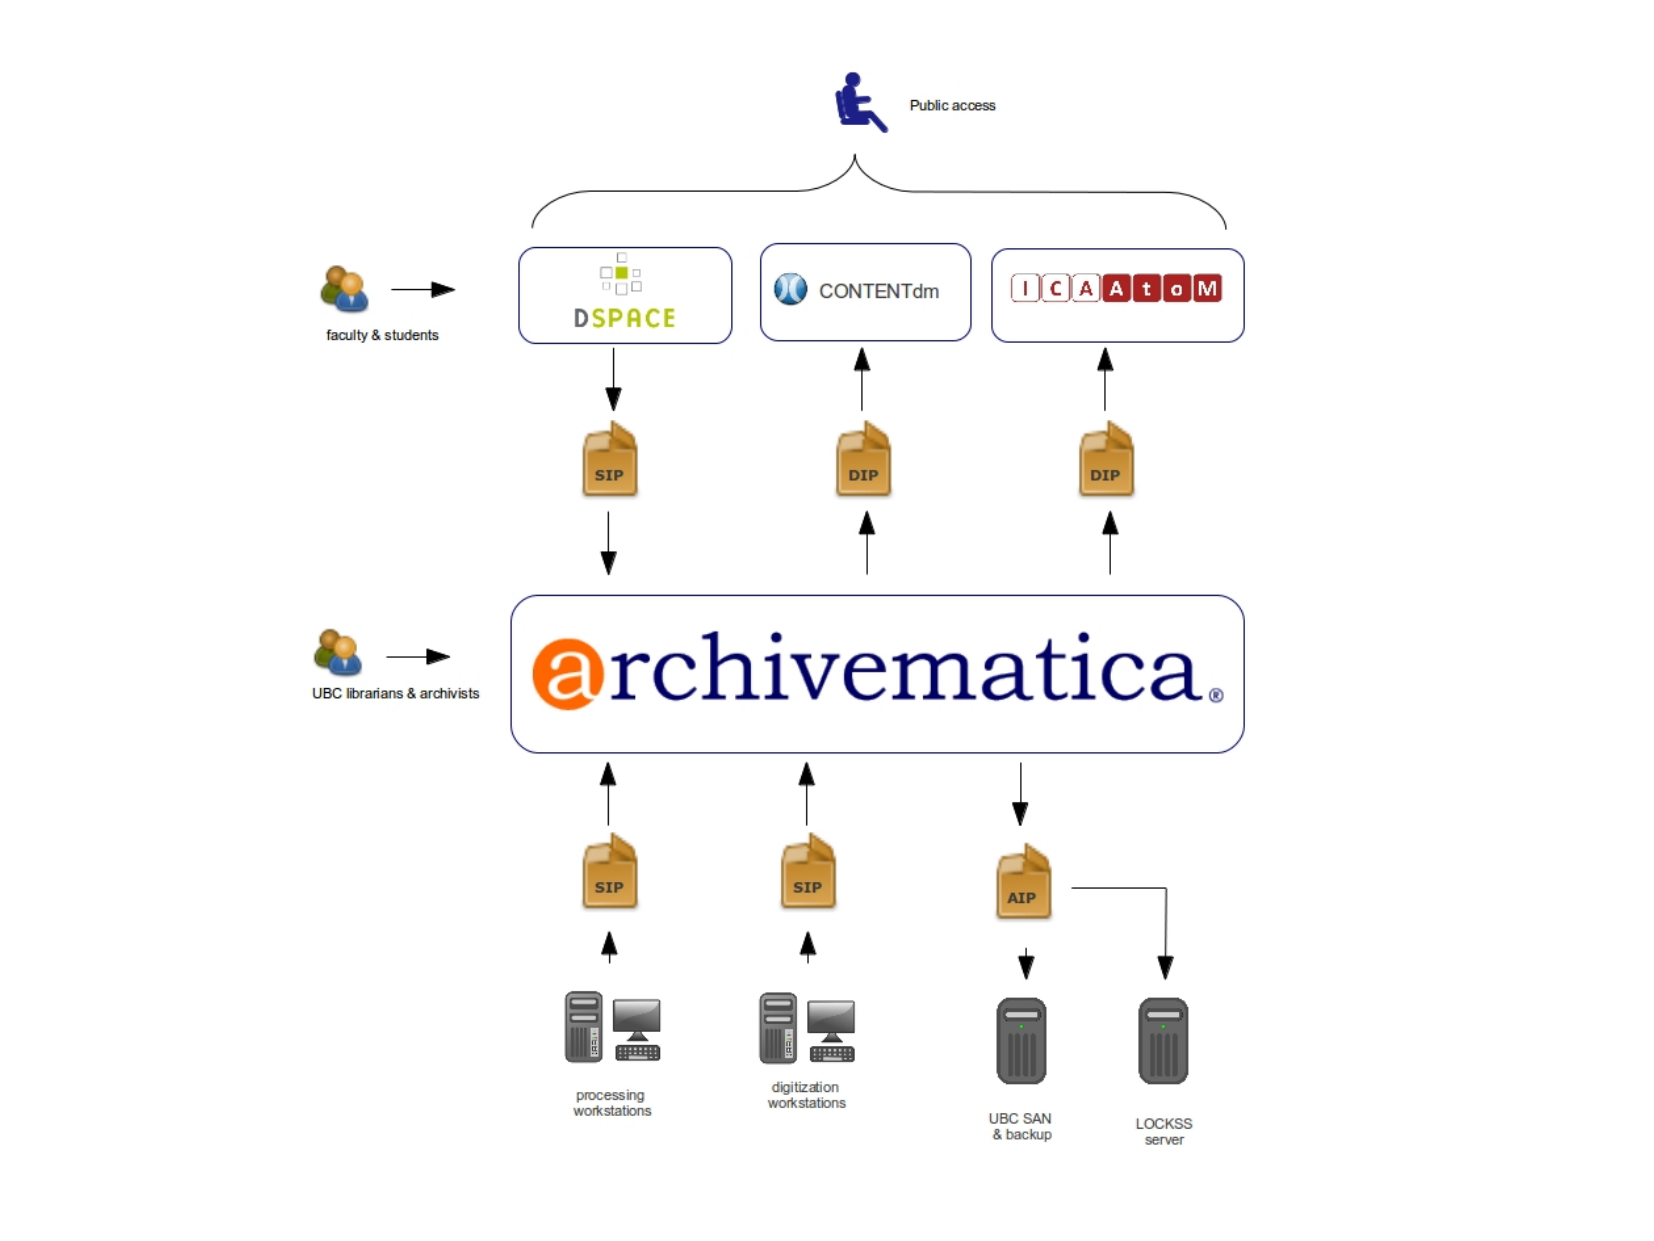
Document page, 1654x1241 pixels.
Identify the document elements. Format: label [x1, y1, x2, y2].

picture [240, 0, 1312, 1238]
